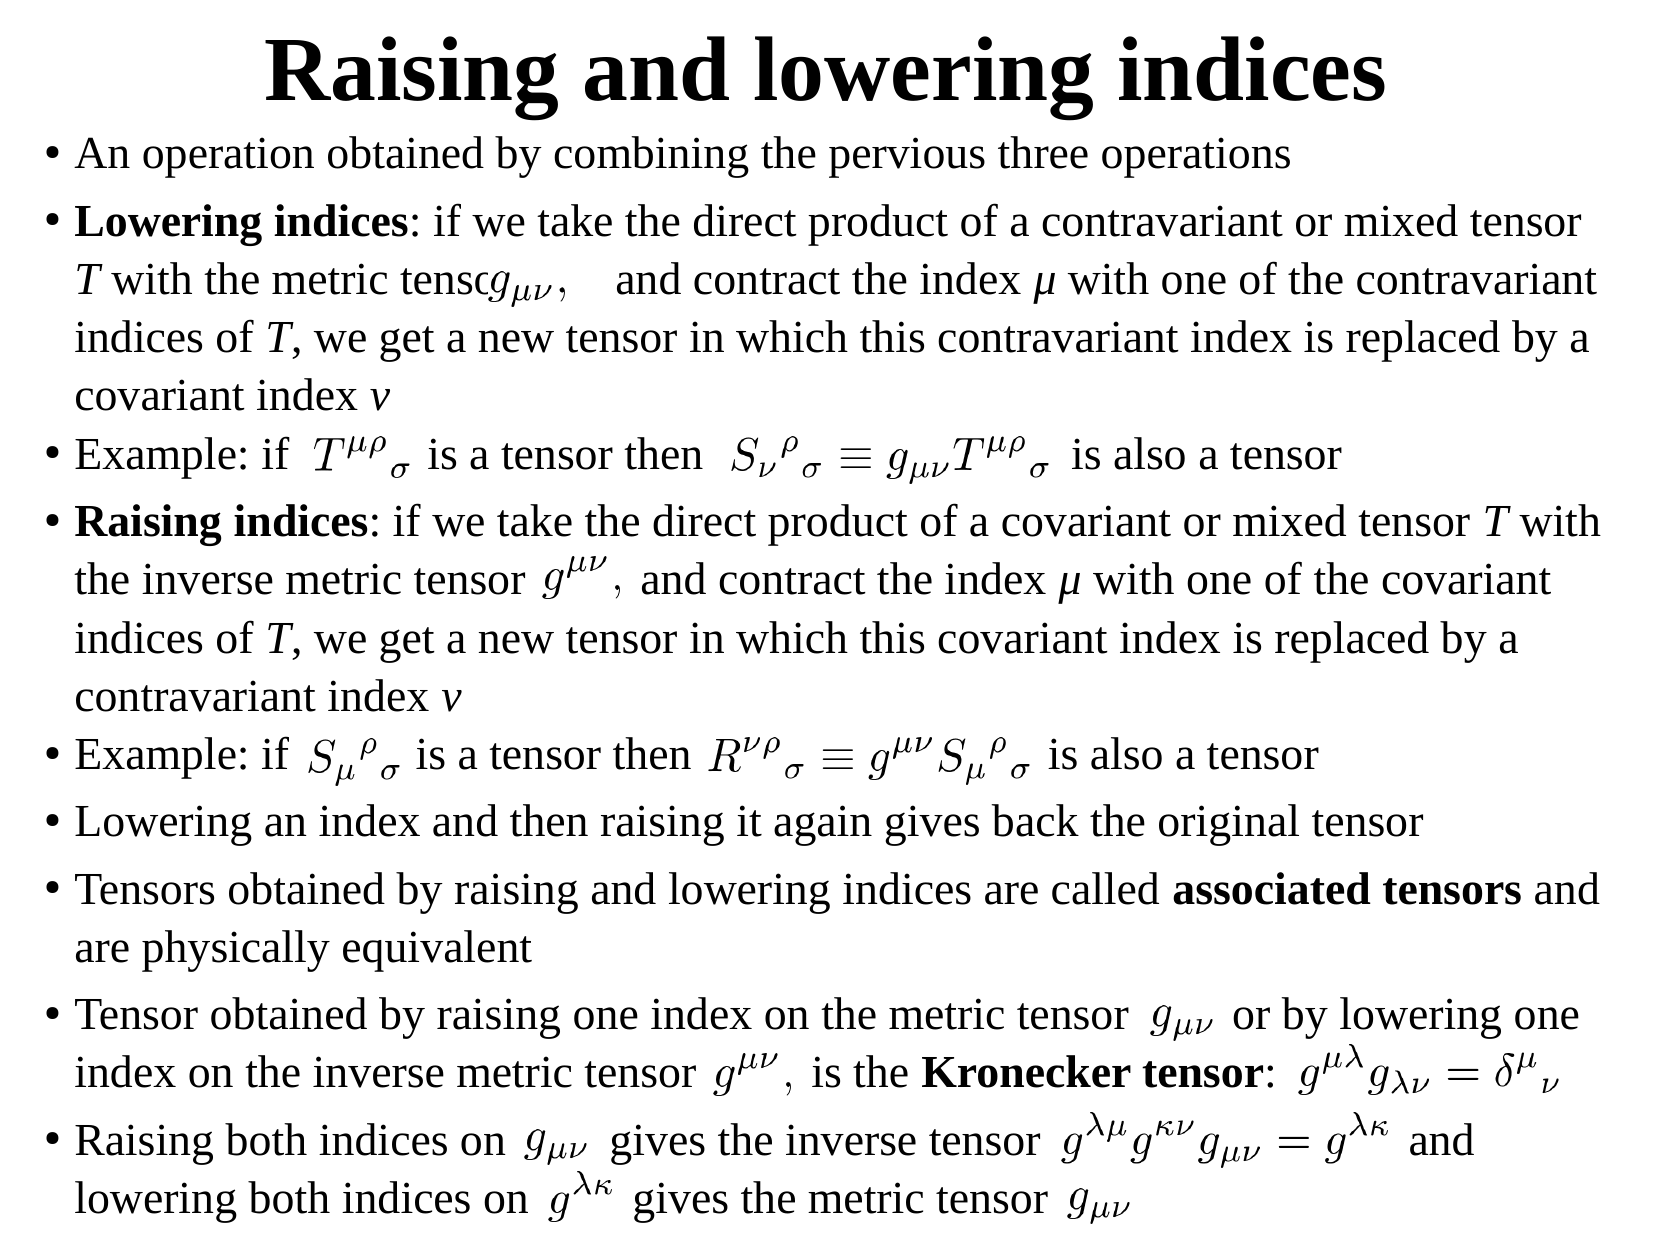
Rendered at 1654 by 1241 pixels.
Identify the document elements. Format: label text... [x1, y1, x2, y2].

picture [548, 1171, 612, 1222]
picture [713, 1053, 791, 1096]
picture [731, 436, 1049, 484]
picture [708, 737, 1030, 785]
picture [313, 436, 410, 478]
picture [524, 1129, 587, 1165]
picture [308, 738, 400, 786]
list An operation obtained by combining the pervious three operations Lowering indices: if we take the direct product of a contravariant or mixed tensor T with the metric tensor and contract the index μ with one of the contravariant indices of T, we get a new tensor in which this contravariant index is replaced by a covariant index ν Example: if is a tensor then is also a tensor Raising indices: if we take the direct product of a covariant or mixed tensor T with the inverse metric tensor and contract the index μ with one of the covariant indices of T, we get a new tensor in which this covariant index is replaced by a contravariant index ν Example: if is a tensor then is also a tensor Lowering an index and then raising it again gives back the original tensor Tensors obtained by raising and lowering indices are called associated tensors and are physically equivalent Tensor obtained by raising one index on the metric tensor or by lowering one index on the inverse metric tensor is the Kronecker tensor: Raising both indices on gives the inverse tensor and lowering both indices on gives the metric tensor [44, 120, 1620, 1224]
picture [488, 271, 565, 307]
title Raising and lowering indices [82, 18, 1571, 121]
picture [1298, 1044, 1559, 1095]
picture [1150, 1005, 1213, 1041]
picture [1067, 1188, 1130, 1224]
picture [1061, 1112, 1388, 1168]
picture [542, 556, 620, 599]
